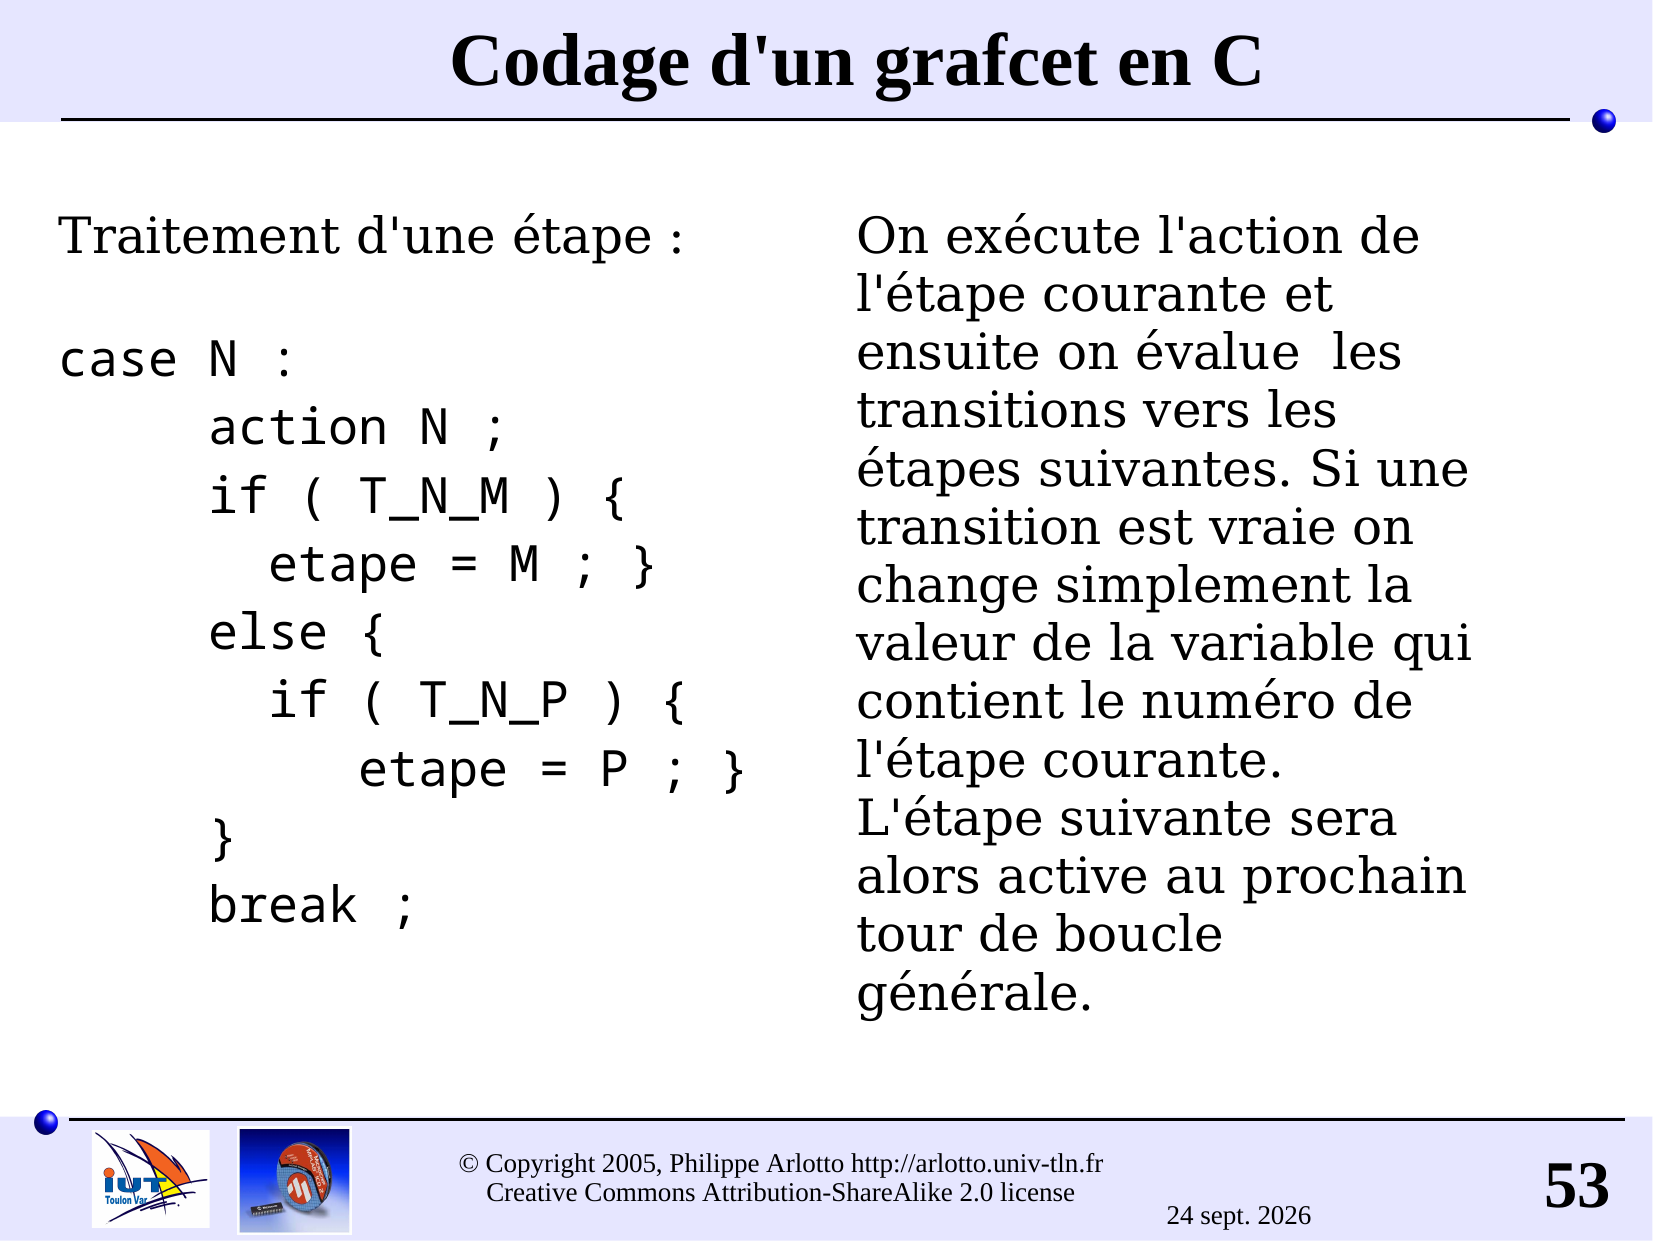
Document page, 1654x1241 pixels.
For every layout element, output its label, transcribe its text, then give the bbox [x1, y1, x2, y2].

title Codage d'un grafcet en C [95, 11, 1585, 110]
text_box Traitement d'une étape : case N : action N ; if ( T_N_M ) { etape = M ; } else { if ( T_N_P ) { etape = P ; } } break ; [58, 206, 755, 975]
picture [237, 1126, 352, 1235]
text_box On exécute l'action de l'étape courante et ensuite on évalue les transitions vers les étapes suivantes. Si une transition est vraie on change simplement la valeur de la variable qui contient le numéro de l'étape courante. L'étape suivante sera alors active au prochain tour de boucle générale. [856, 206, 1477, 1022]
